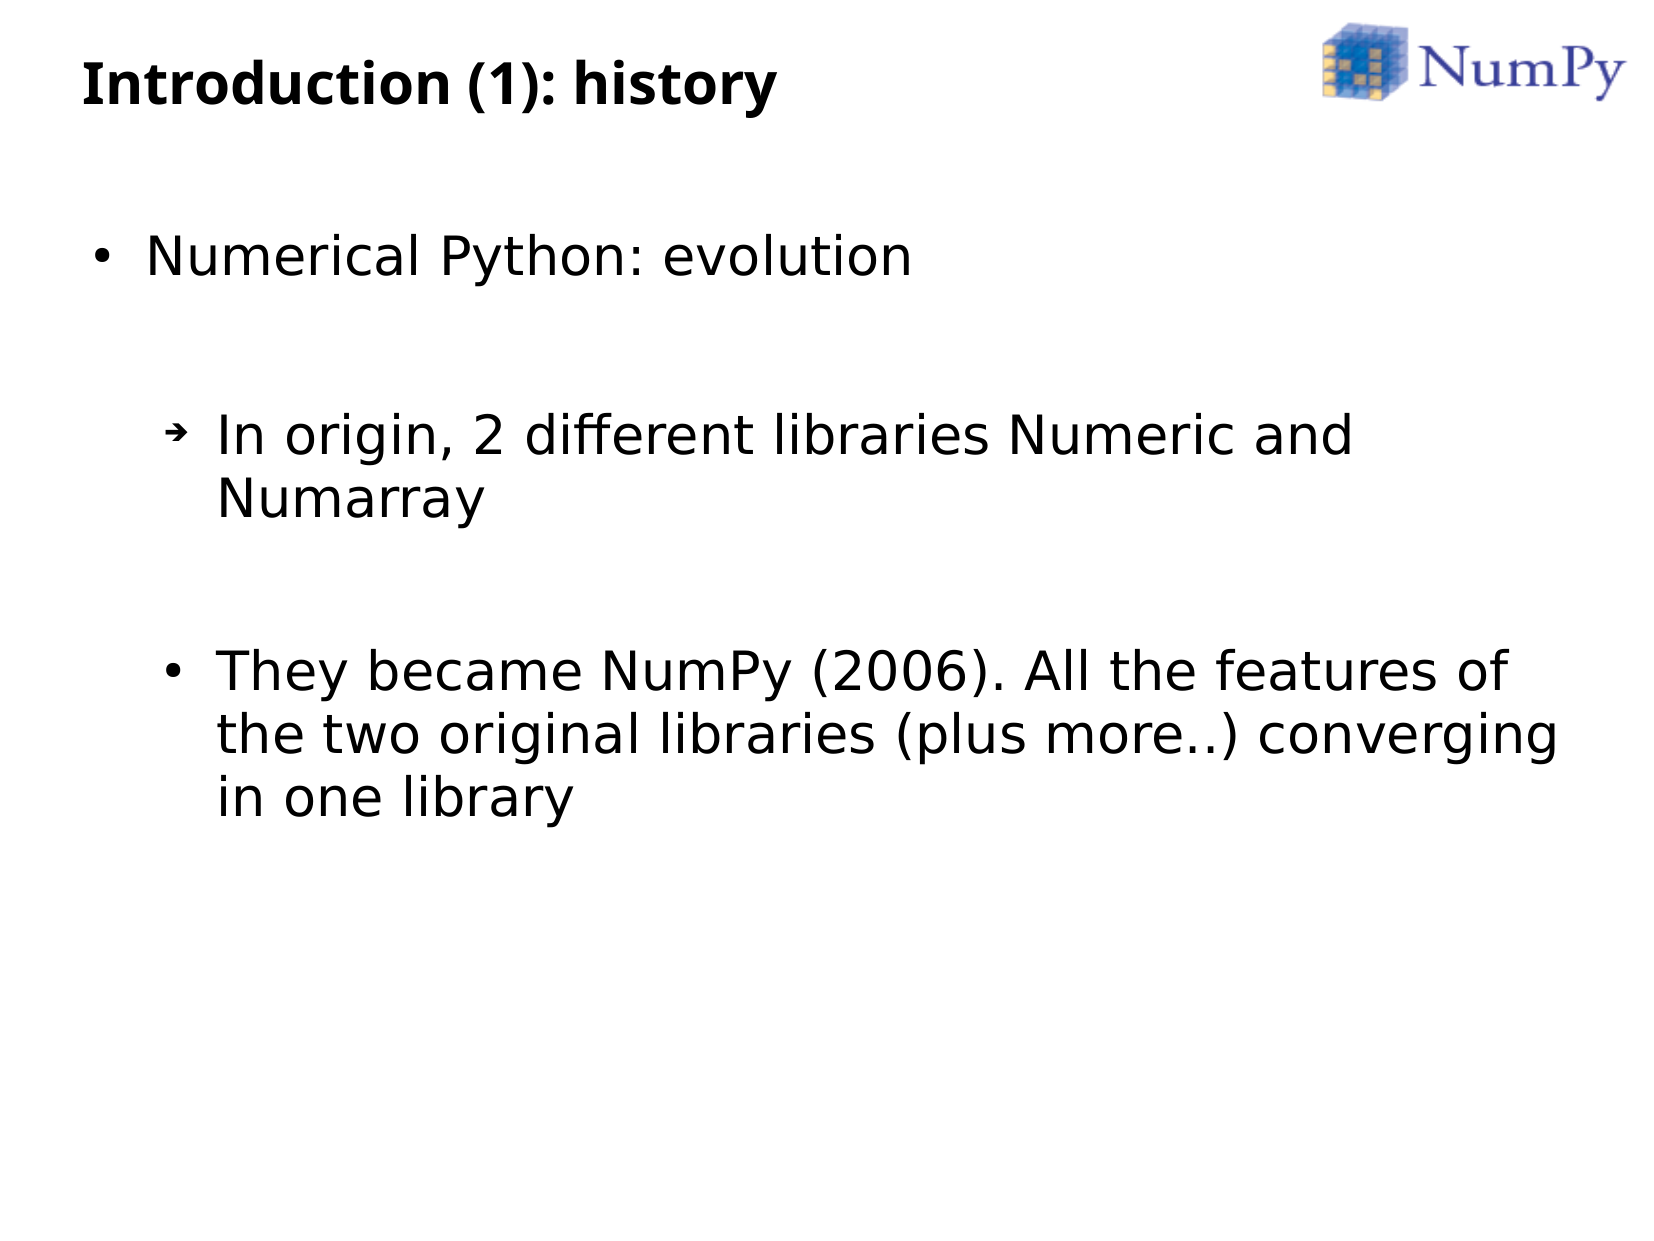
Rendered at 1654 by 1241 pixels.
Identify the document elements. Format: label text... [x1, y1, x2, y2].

list Numerical Python: evolution In origin, 2 different libraries Numeric and Numarray They became NumPy (2006). All the features of the two original libraries (plus more..) converging in one library [75, 225, 1571, 1201]
title Introduction (1): history [82, 0, 1571, 179]
picture [1302, 13, 1635, 113]
